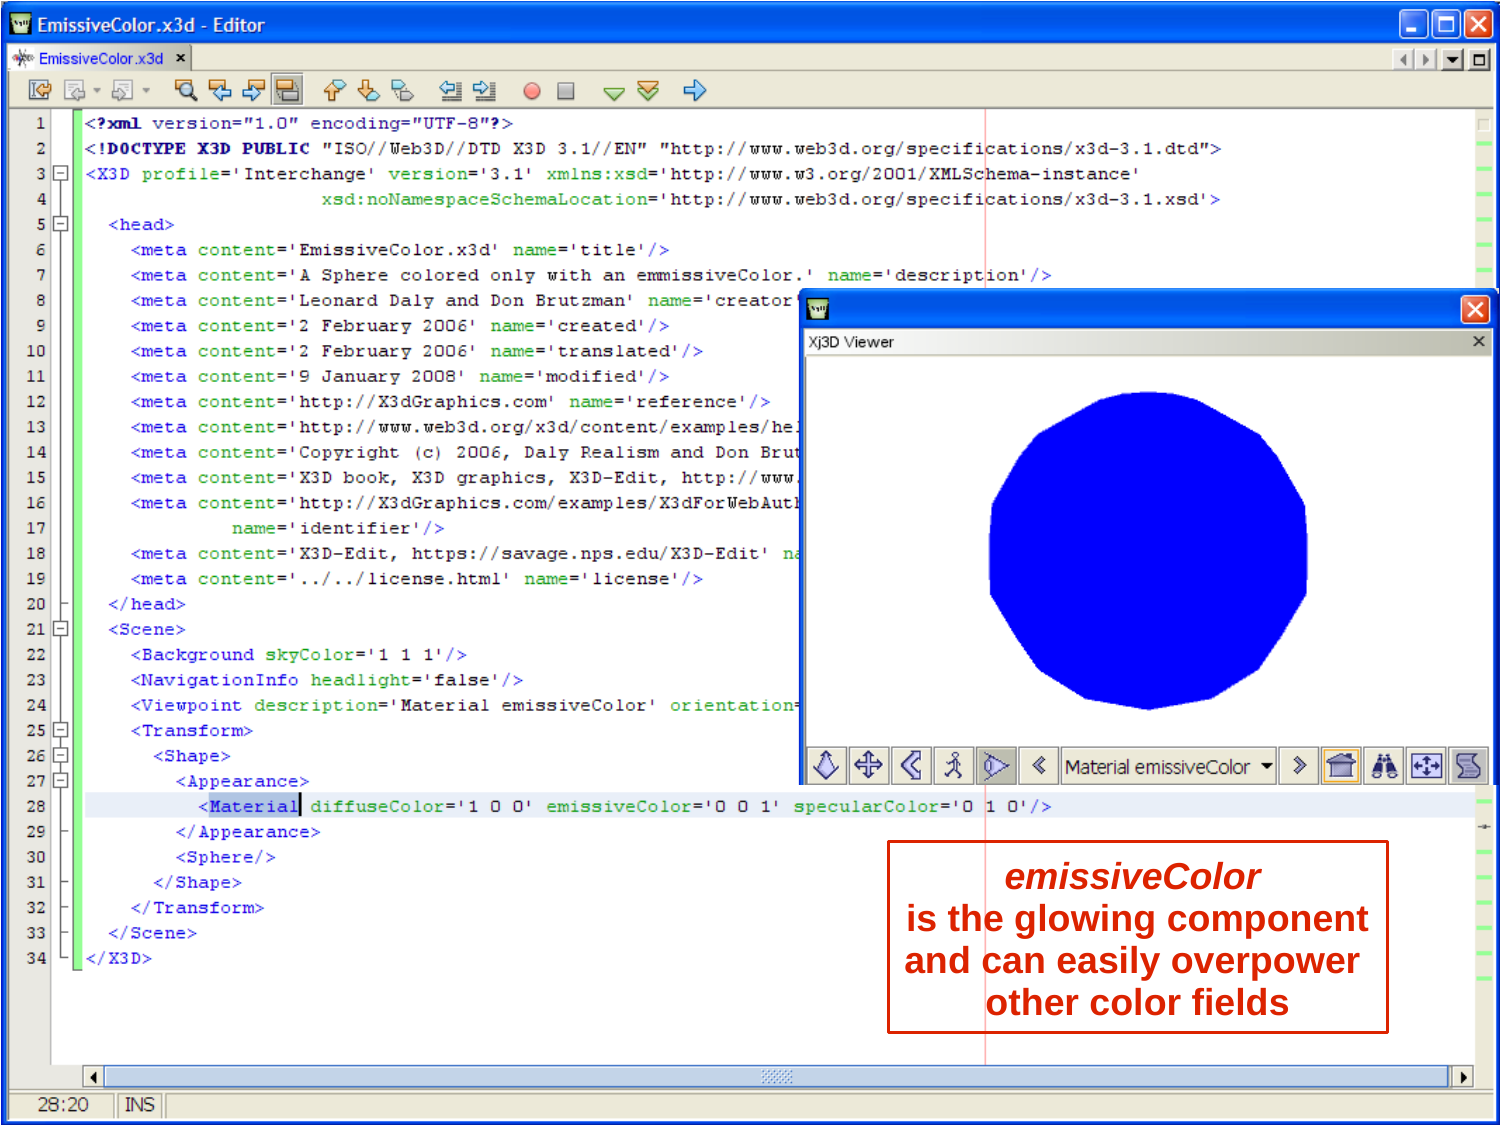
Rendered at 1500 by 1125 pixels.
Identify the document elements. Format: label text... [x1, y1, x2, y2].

text_box emissiveColor is the glowing component and can easily overpower other color fields [888, 841, 1388, 1033]
picture [1, 1, 1500, 1125]
